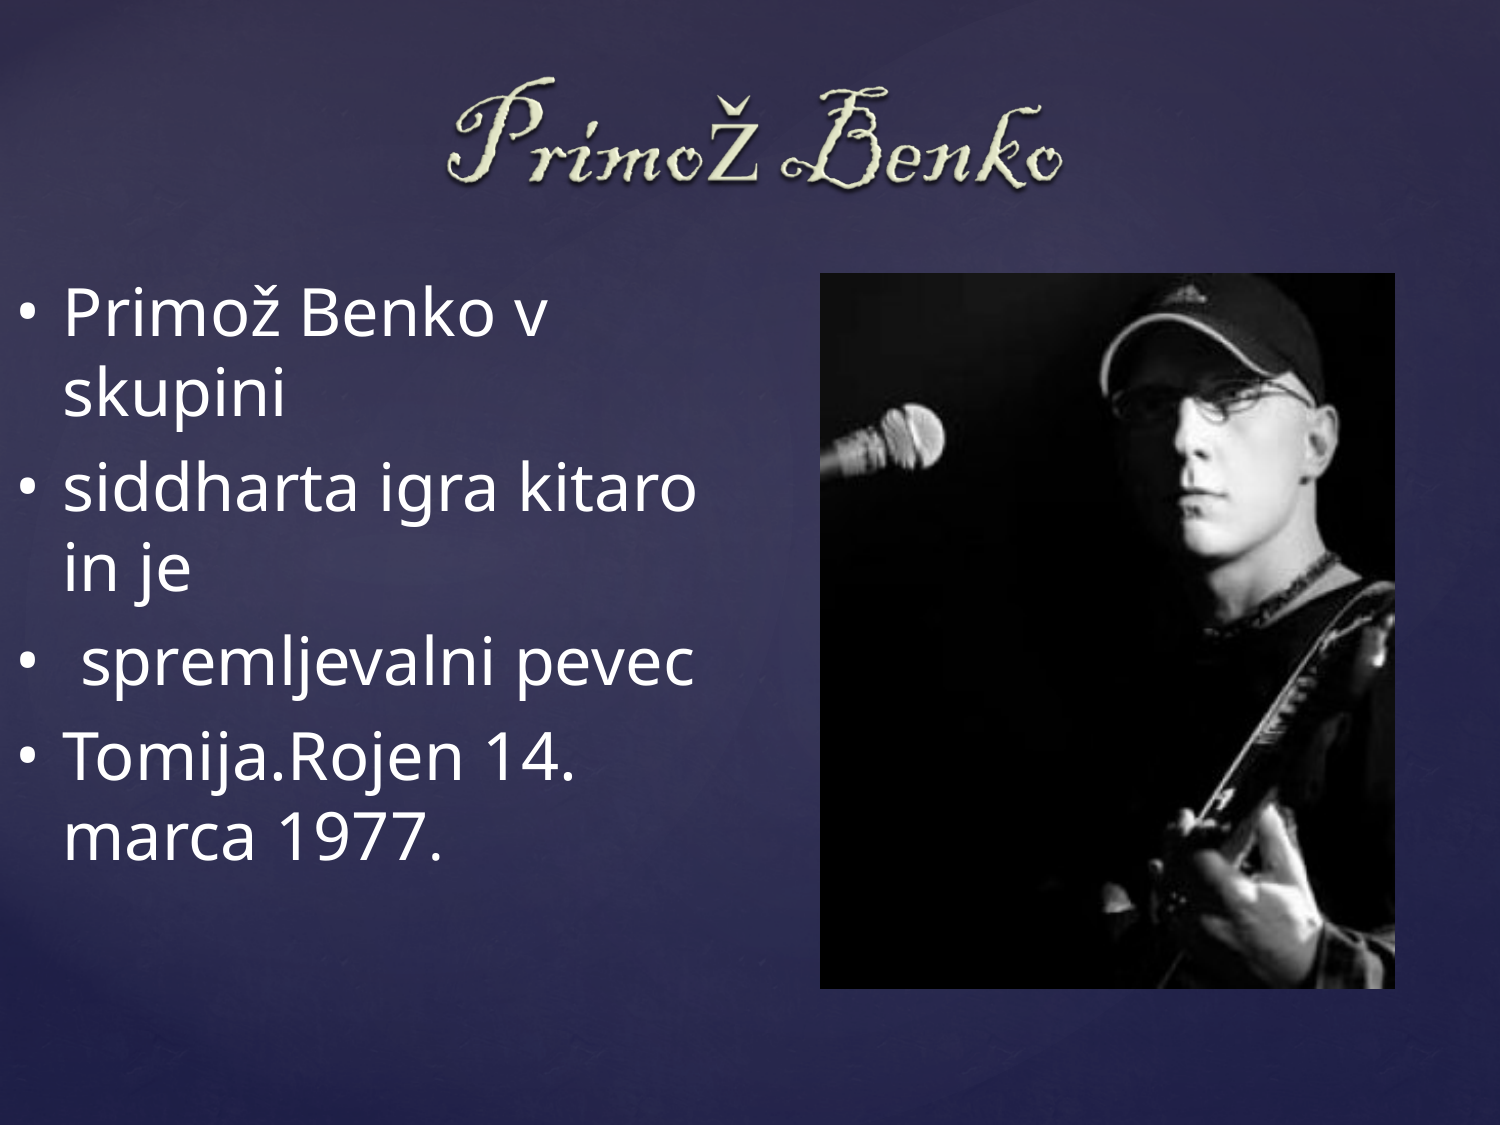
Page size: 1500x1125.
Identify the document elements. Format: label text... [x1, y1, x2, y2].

picture [0, 273, 1500, 1125]
picture [73, 17, 1426, 234]
list Primož Benko v skupini siddharta igra kitaro in je spremljevalni pevec Tomija.Rojen 14. marca 1977. [0, 262, 717, 1046]
